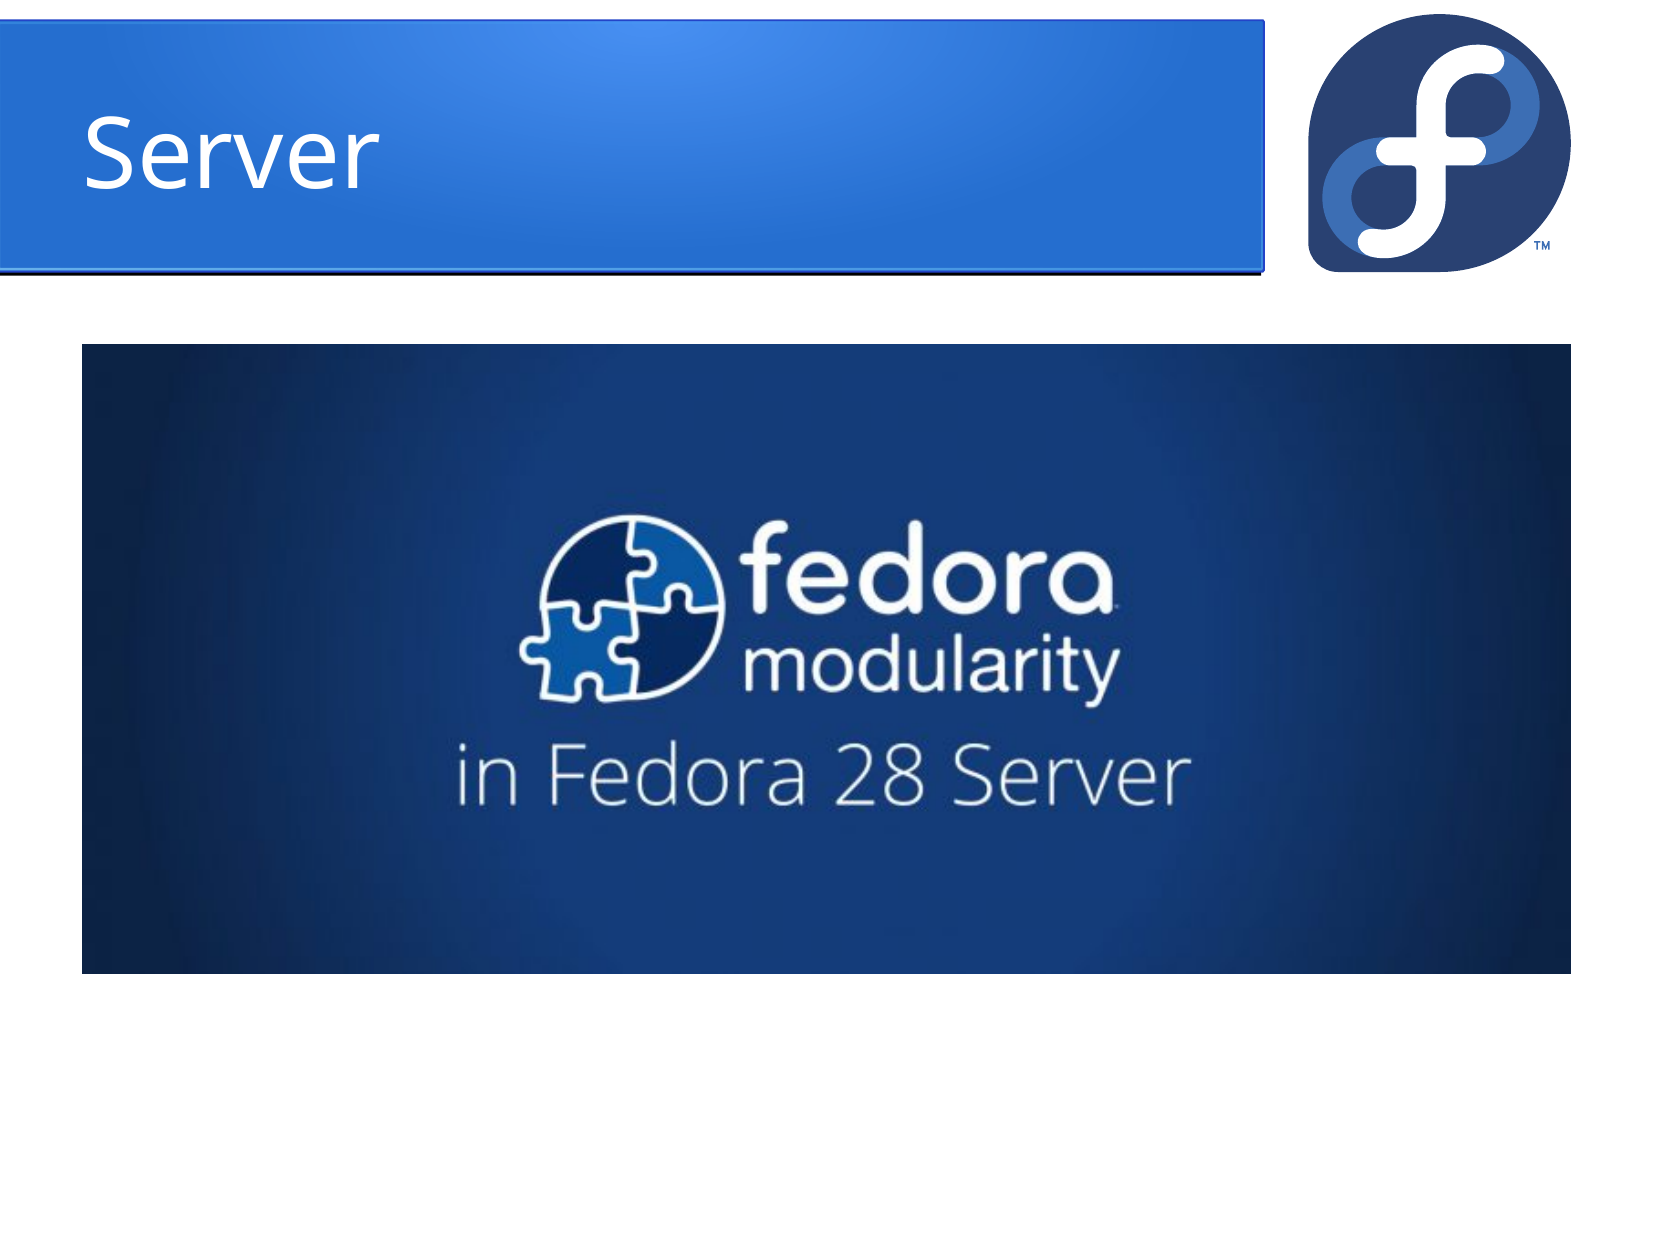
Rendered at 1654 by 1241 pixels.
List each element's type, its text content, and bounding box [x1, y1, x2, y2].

title Server [82, 47, 1235, 252]
picture [82, 299, 1571, 1019]
